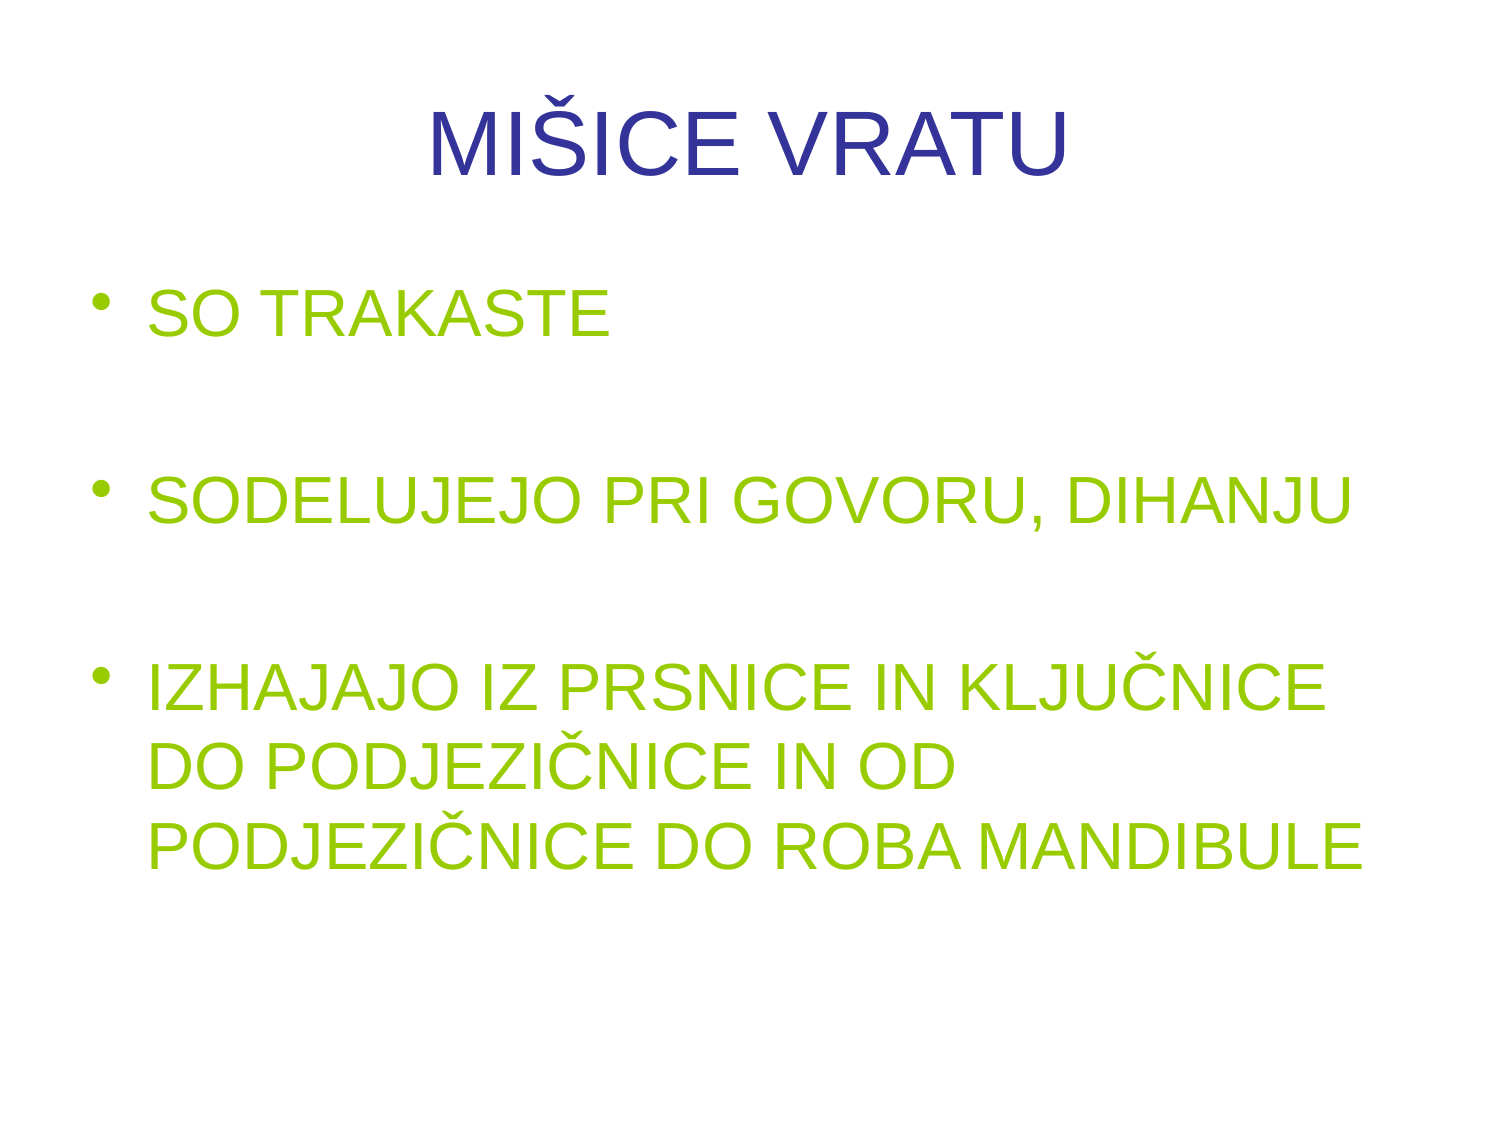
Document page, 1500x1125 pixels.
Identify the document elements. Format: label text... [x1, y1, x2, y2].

list SO TRAKASTE SODELUJEJO PRI GOVORU, DIHANJU IZHAJAJO IZ PRSNICE IN KLJUČNICE DO PODJEZIČNICE IN OD PODJEZIČNICE DO ROBA MANDIBULE [75, 262, 1425, 1005]
title MIŠICE VRATU [75, 45, 1425, 233]
